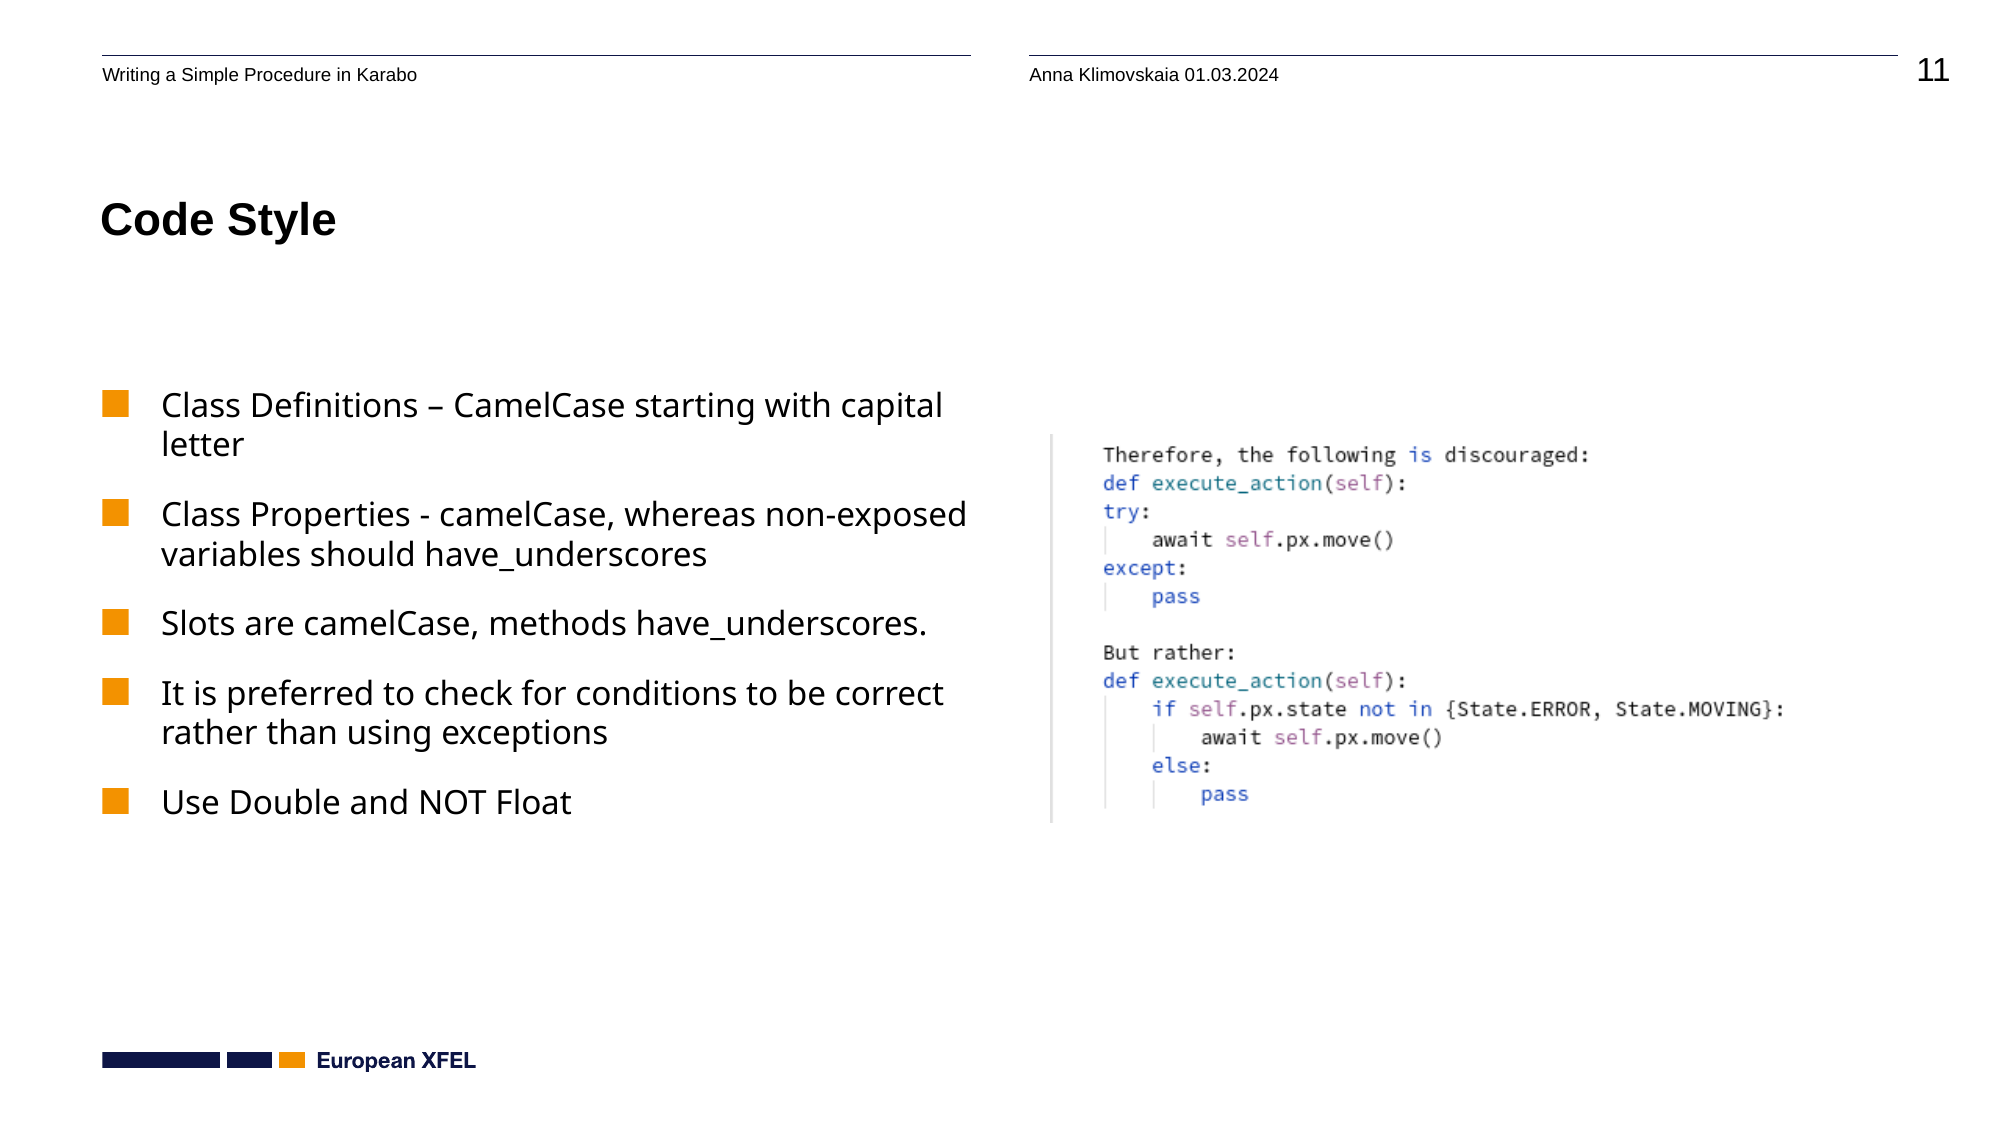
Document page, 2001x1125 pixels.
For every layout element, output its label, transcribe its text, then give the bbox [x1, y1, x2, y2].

picture [1050, 434, 1929, 823]
title Code Style [100, 116, 1898, 245]
list Class Definitions – CamelCase starting with capital letter Class Properties - camelCase, whereas non-exposed variables should have_underscores Slots are camelCase, methods have_underscores. It is preferred to check for conditions to be correct rather than using exceptions Use Double and NOT Float [102, 315, 991, 954]
